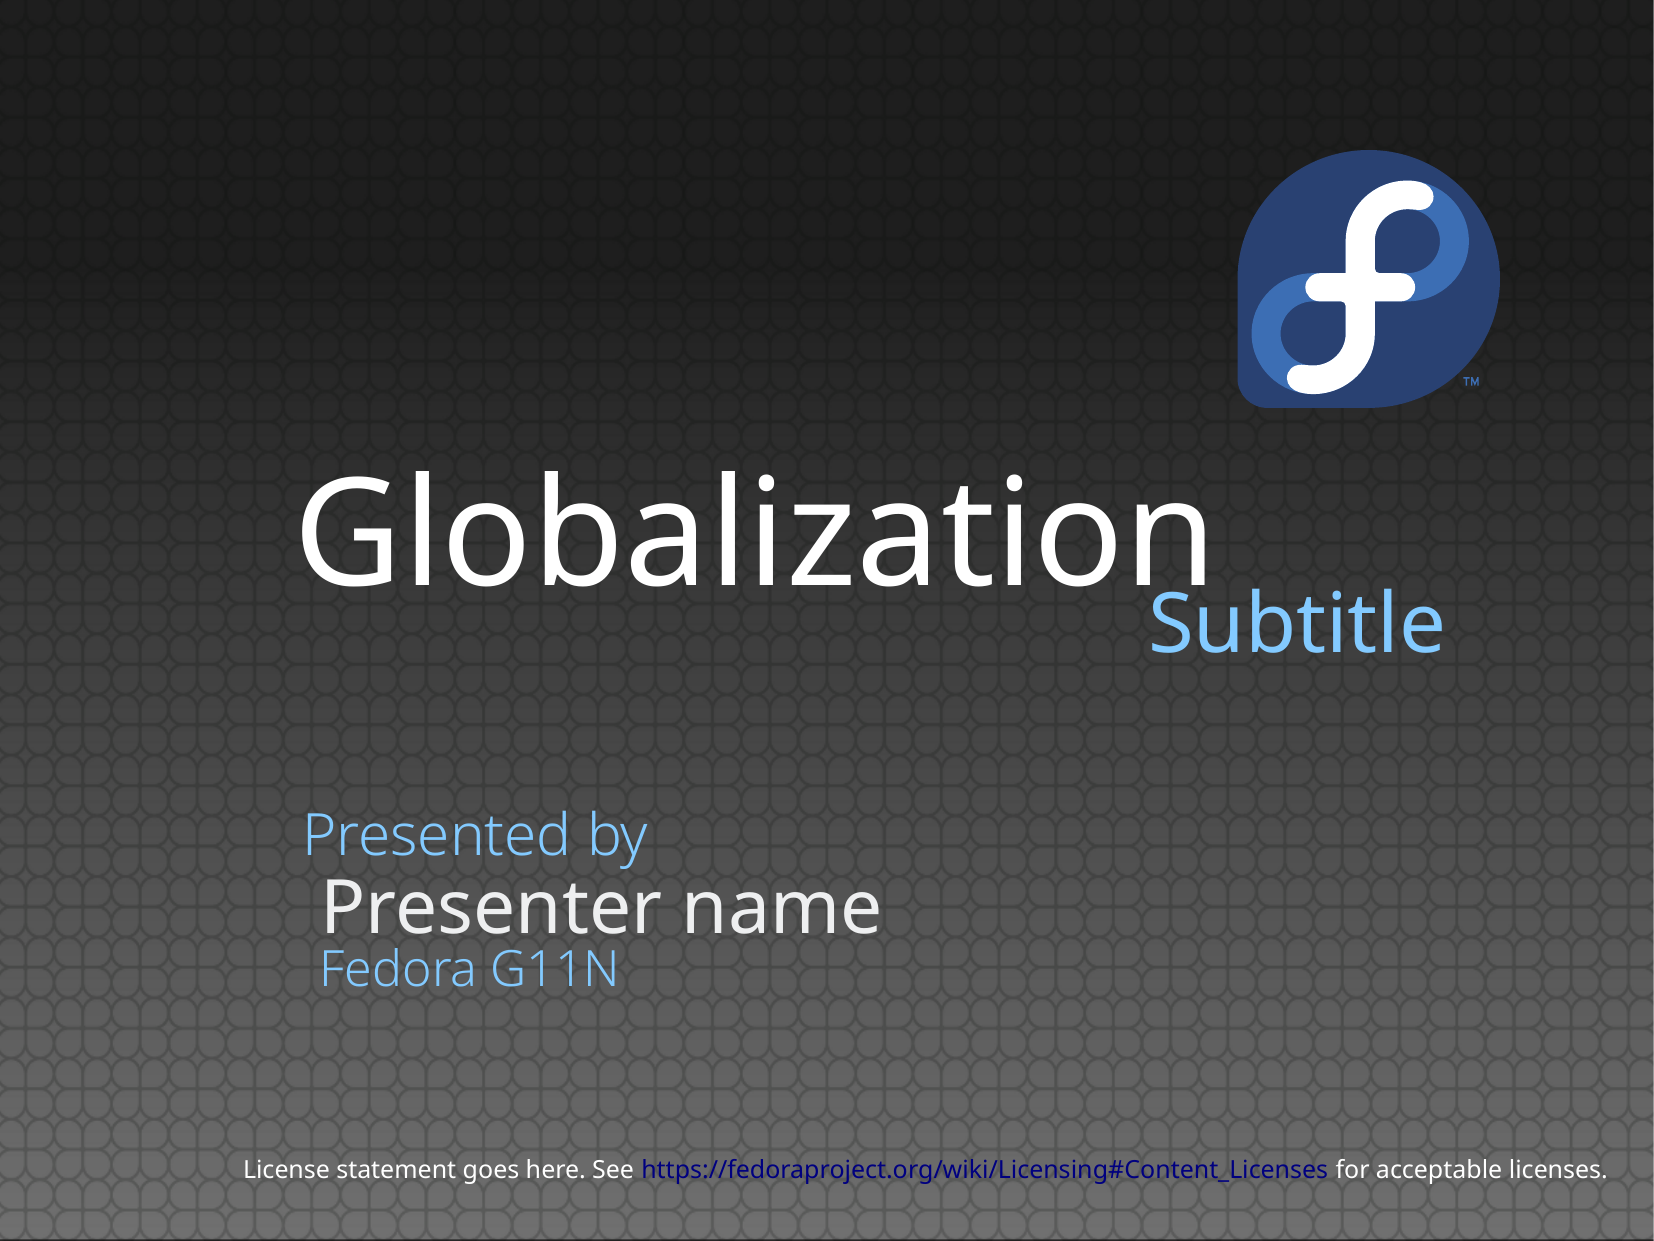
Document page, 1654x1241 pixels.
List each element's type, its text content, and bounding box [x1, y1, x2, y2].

text_box Globalization [37, 417, 1475, 607]
picture [0, 0, 1654, 1241]
text_box Presented by [287, 785, 699, 869]
text_box Presenter name [305, 846, 1057, 949]
text_box Fedora G11N [304, 925, 788, 999]
subtitle Subtitle [100, 607, 1447, 669]
text_box License statement goes here. See https://fedoraproject.org/wiki/Licensing#Content_Licenses for acceptable licenses. [64, 1144, 1624, 1229]
